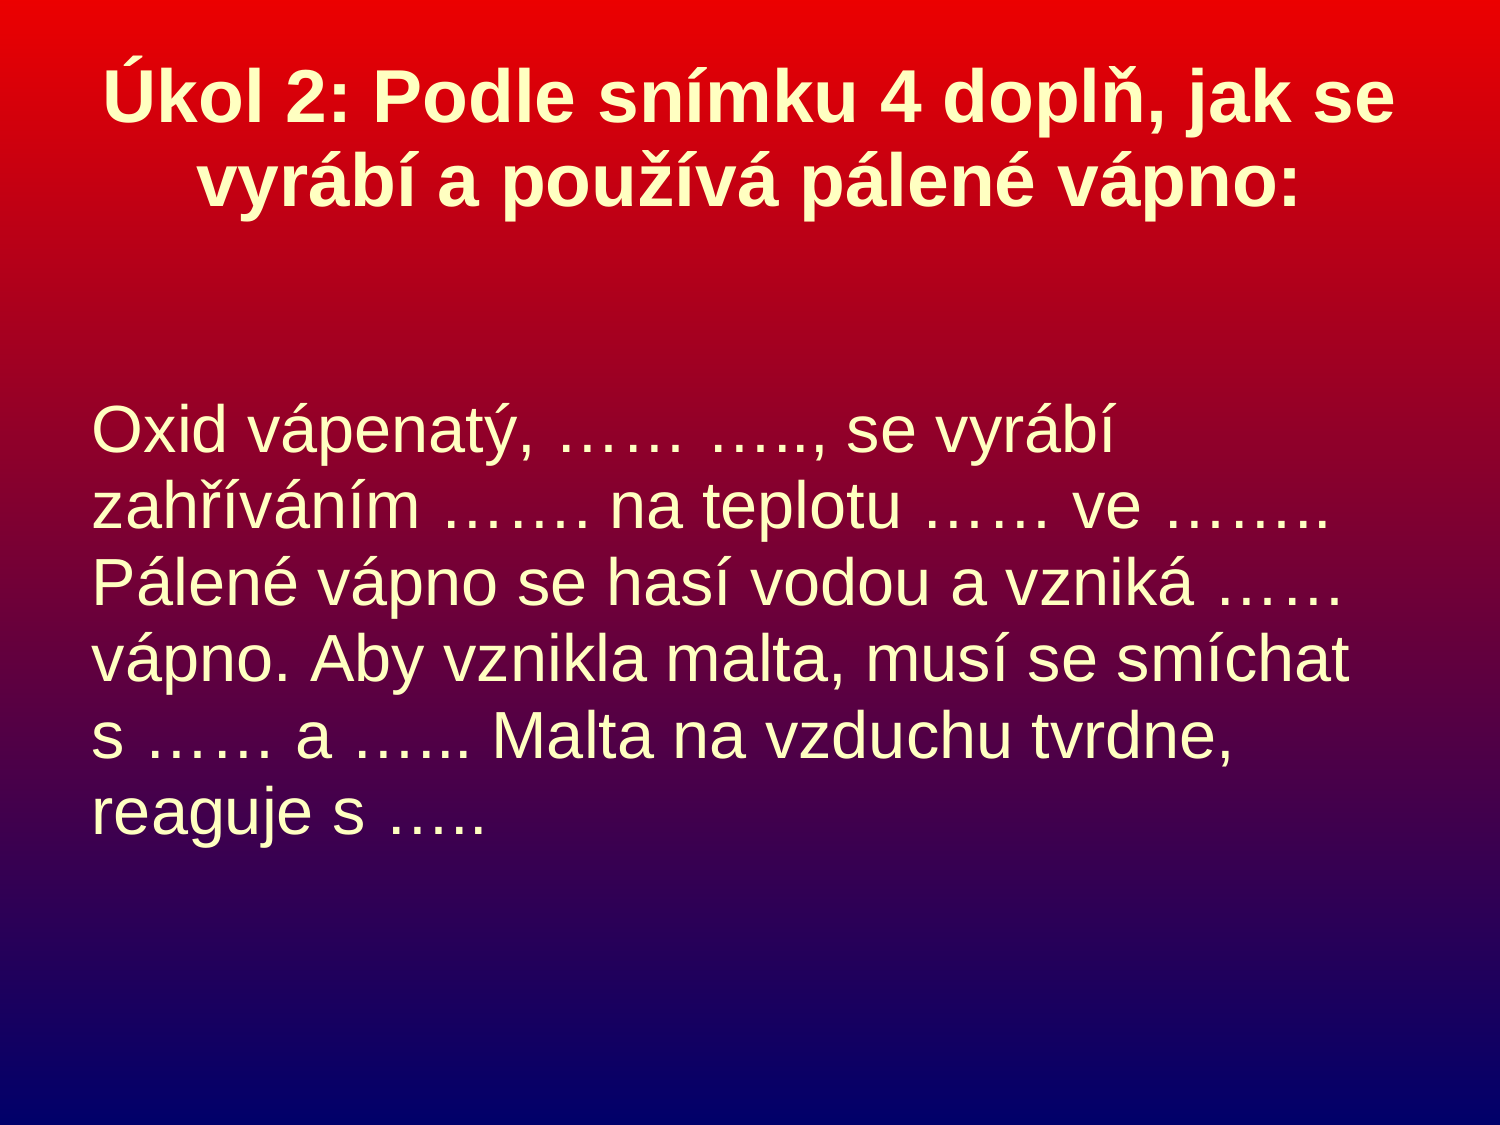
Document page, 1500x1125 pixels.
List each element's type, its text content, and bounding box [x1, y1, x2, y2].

title Úkol 2: Podle snímku 4 doplň, jak se vyrábí a používá pálené vápno: [75, 41, 1426, 237]
list Oxid vápenatý, …… ….., se vyrábí zahříváním ……. na teplotu …… ve …….. Pálené vápno se hasí vodou a vzniká …… vápno. Aby vznikla malta, musí se smíchat s …… a …... Malta na vzduchu tvrdne, reaguje s ….. [76, 397, 1412, 906]
